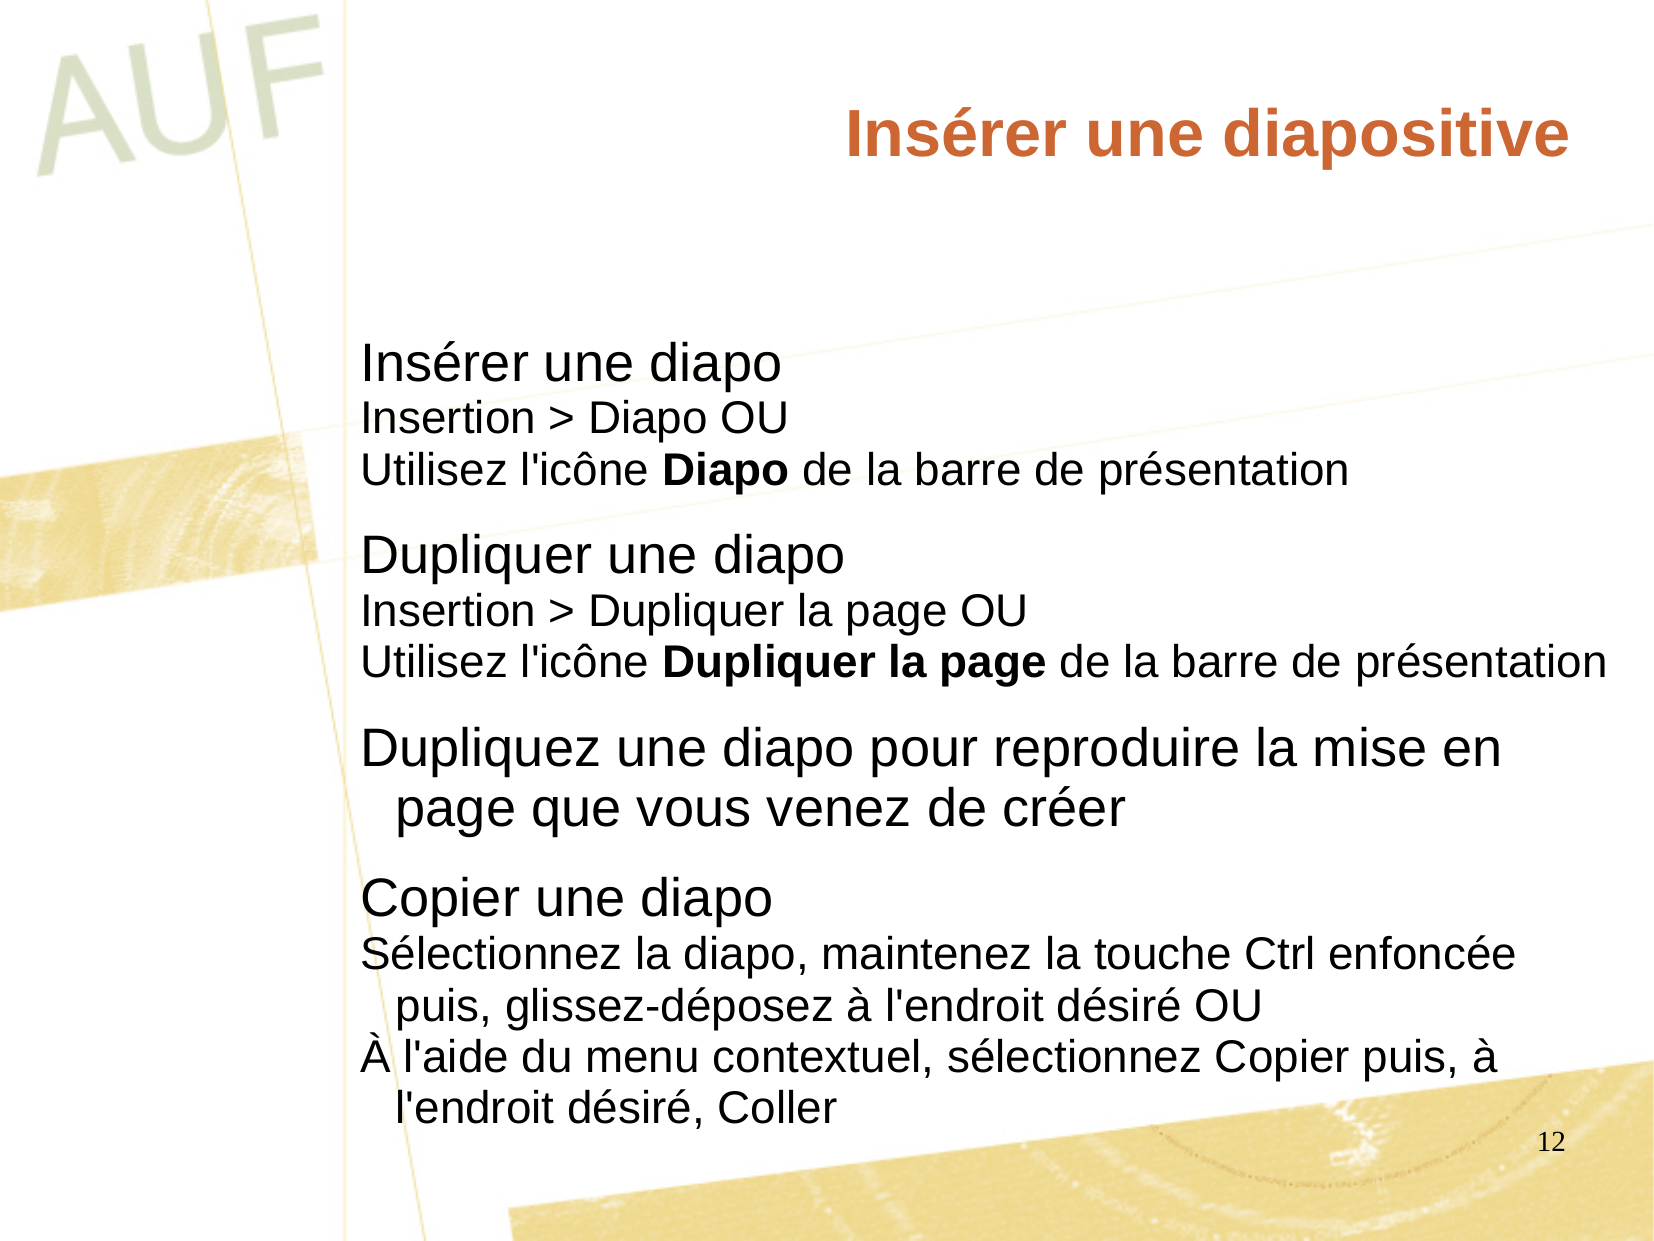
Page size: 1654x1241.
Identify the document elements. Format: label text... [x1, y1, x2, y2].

picture [0, 0, 1654, 1241]
text_box [616, 501, 647, 573]
text_box [501, 797, 1300, 868]
title Insérer une diapositive [324, 59, 1571, 207]
subtitle Insérer une diapo Insertion > Diapo OU Utilisez l'icône Diapo de la barre de présentation Dupliquer une diapo Insertion > Dupliquer la page OU Utilisez l'icône Dupliquer la page de la barre de présentation Dupliquez une diapo pour reproduire la mise en page que vous venez de créer Copier une diapo Sélectionnez la diapo, maintenez la touche Ctrl enfoncée puis, glissez-déposez à l'endroit désiré OU À l'aide du menu contextuel, sélectionnez Copier puis, à l'endroit désiré, Coller [324, 324, 1625, 1141]
